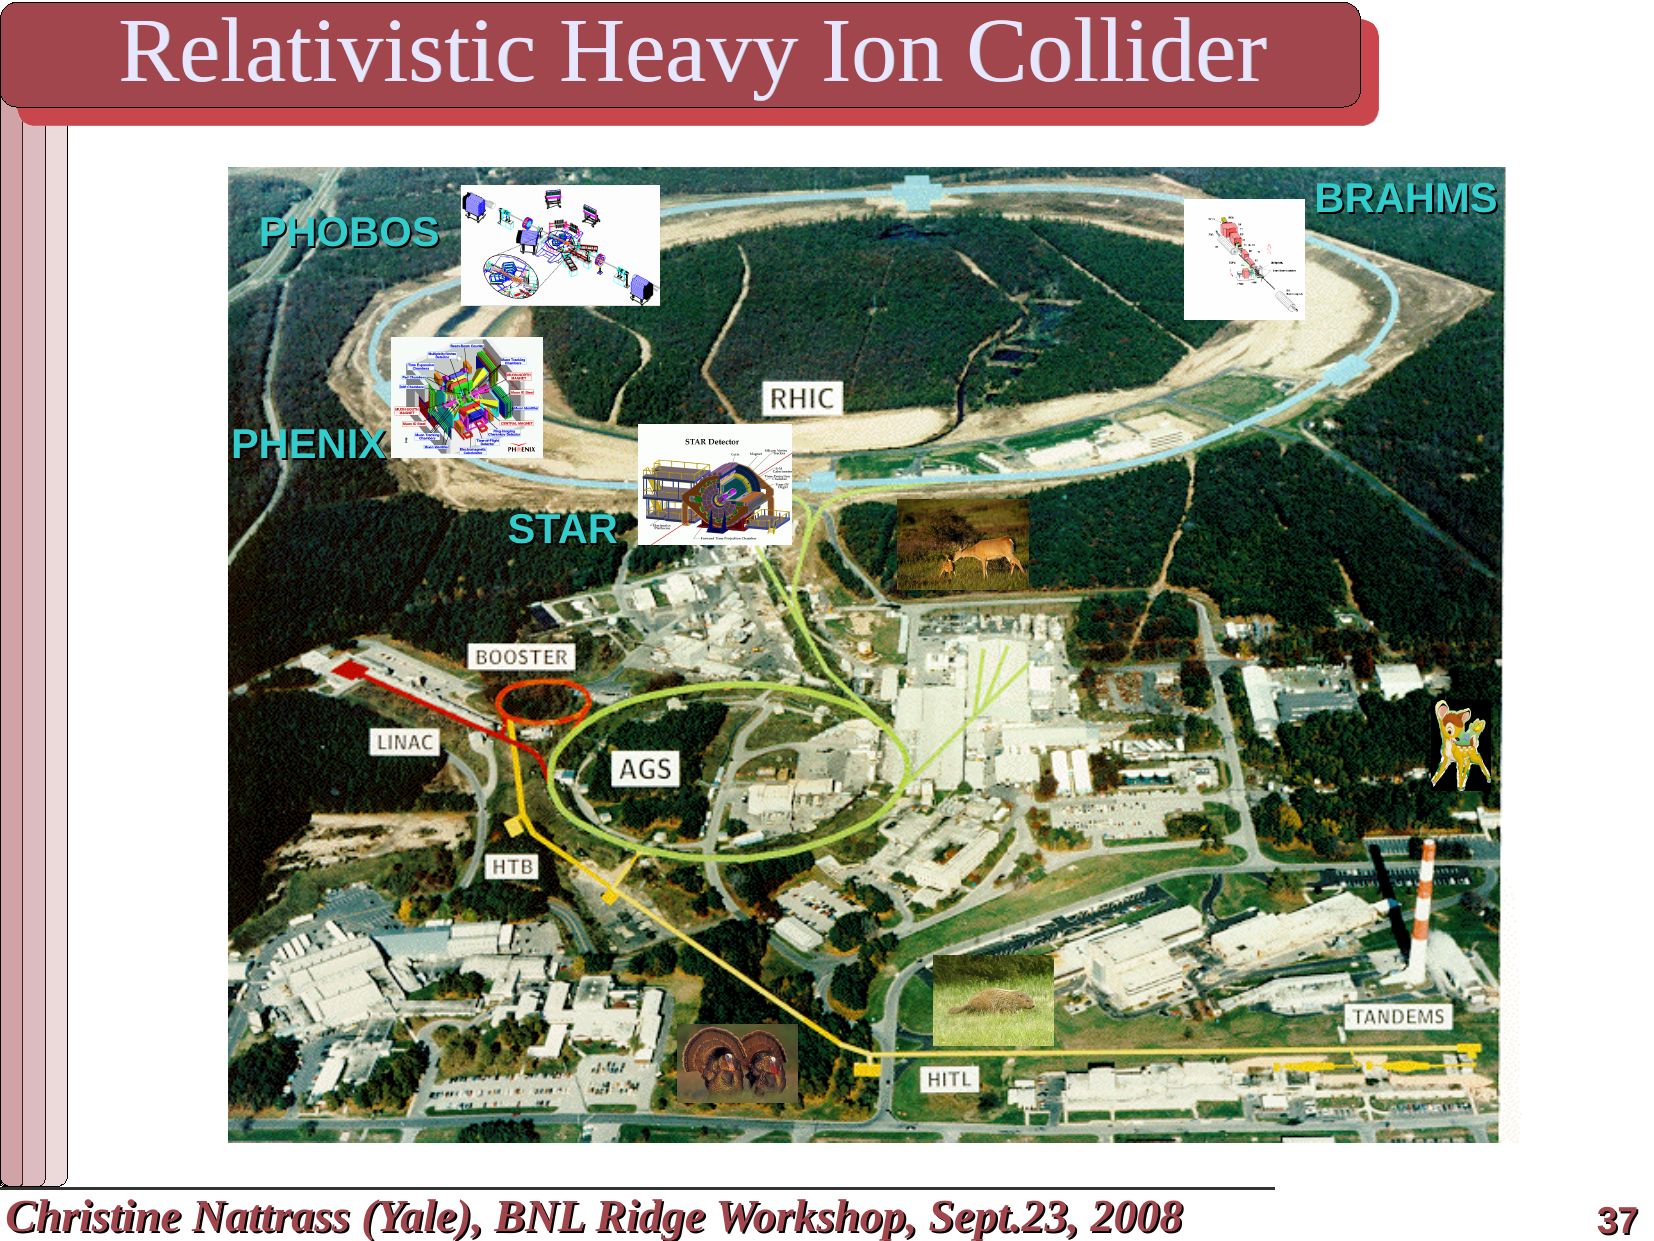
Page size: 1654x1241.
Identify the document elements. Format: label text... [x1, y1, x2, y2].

picture [228, 167, 1522, 1143]
text_box PHENIX [215, 413, 402, 476]
text_box PHOBOS [243, 201, 456, 263]
title Relativistic Heavy Ion Collider [0, 0, 1388, 107]
text_box STAR [492, 498, 634, 560]
text_box BRAHMS [1299, 167, 1514, 230]
